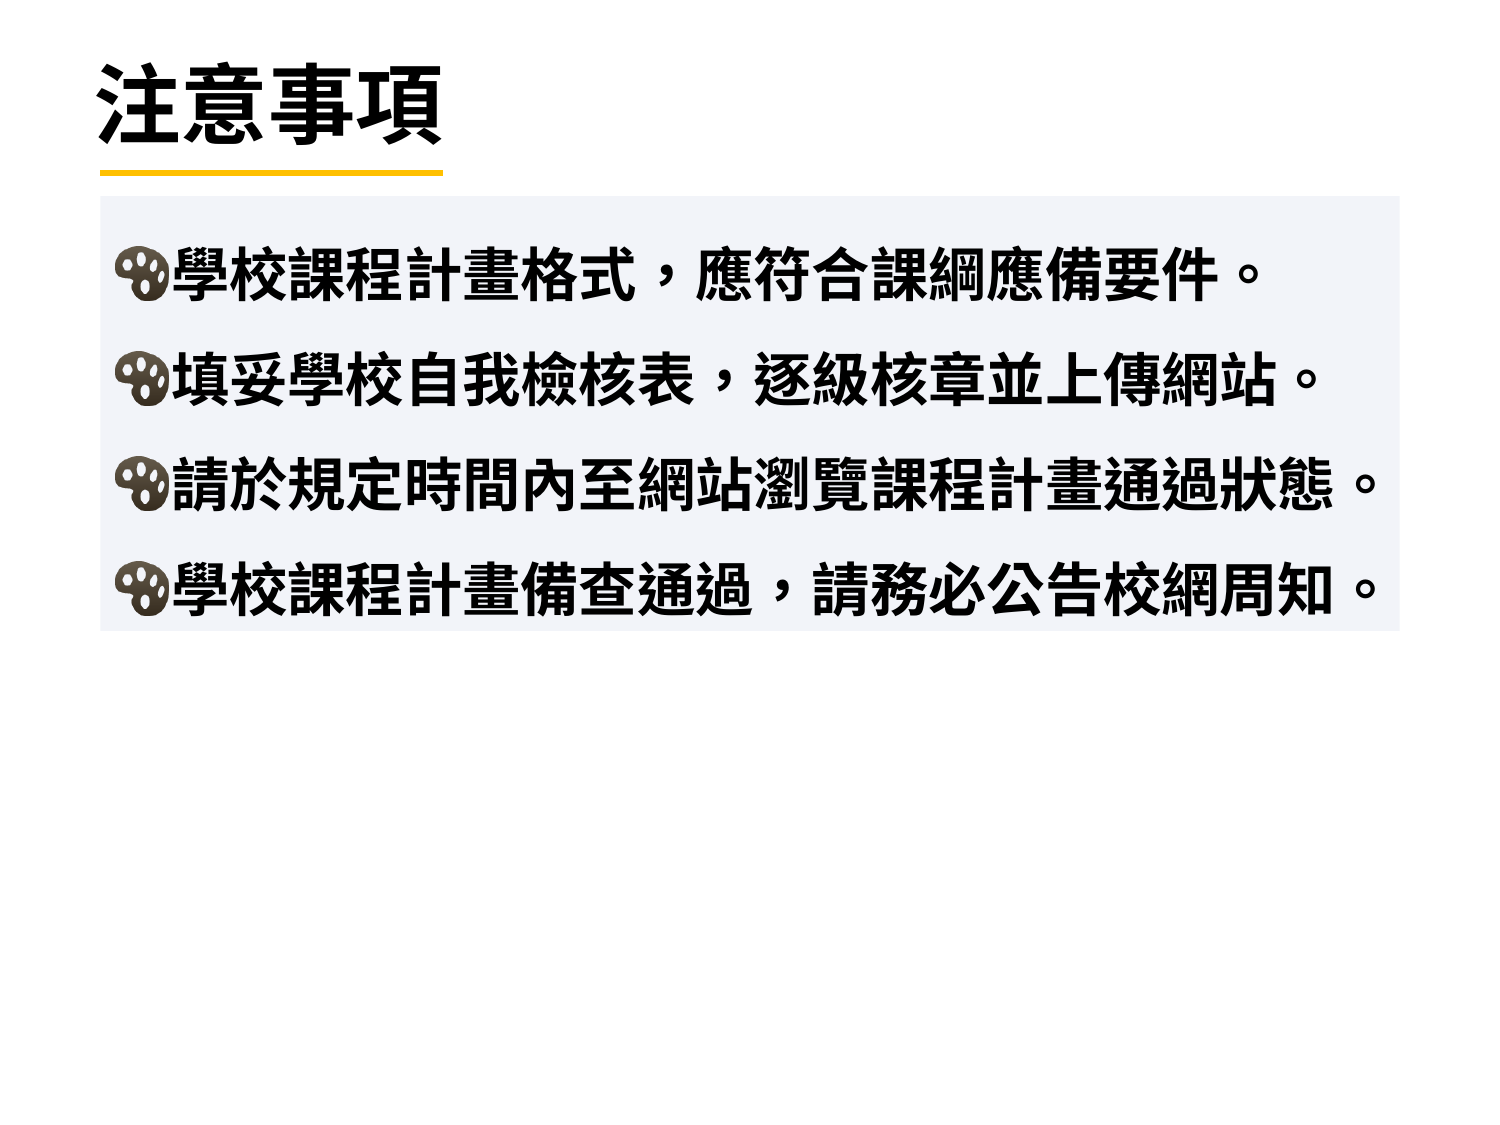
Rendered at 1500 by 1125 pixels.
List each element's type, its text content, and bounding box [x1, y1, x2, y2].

picture [115, 246, 169, 301]
picture [115, 351, 169, 406]
text_box 學校課程計畫格式，應符合課綱應備要件。 填妥學校自我檢核表，逐級核章並上傳網站。 請於規定時間內至網站瀏覽課程計畫通過狀態。 學校課程計畫備查通過，請務必公告校網周知。 [100, 196, 1400, 631]
picture [115, 561, 169, 616]
picture [115, 456, 169, 511]
text_box 注意事項 [78, 42, 459, 163]
